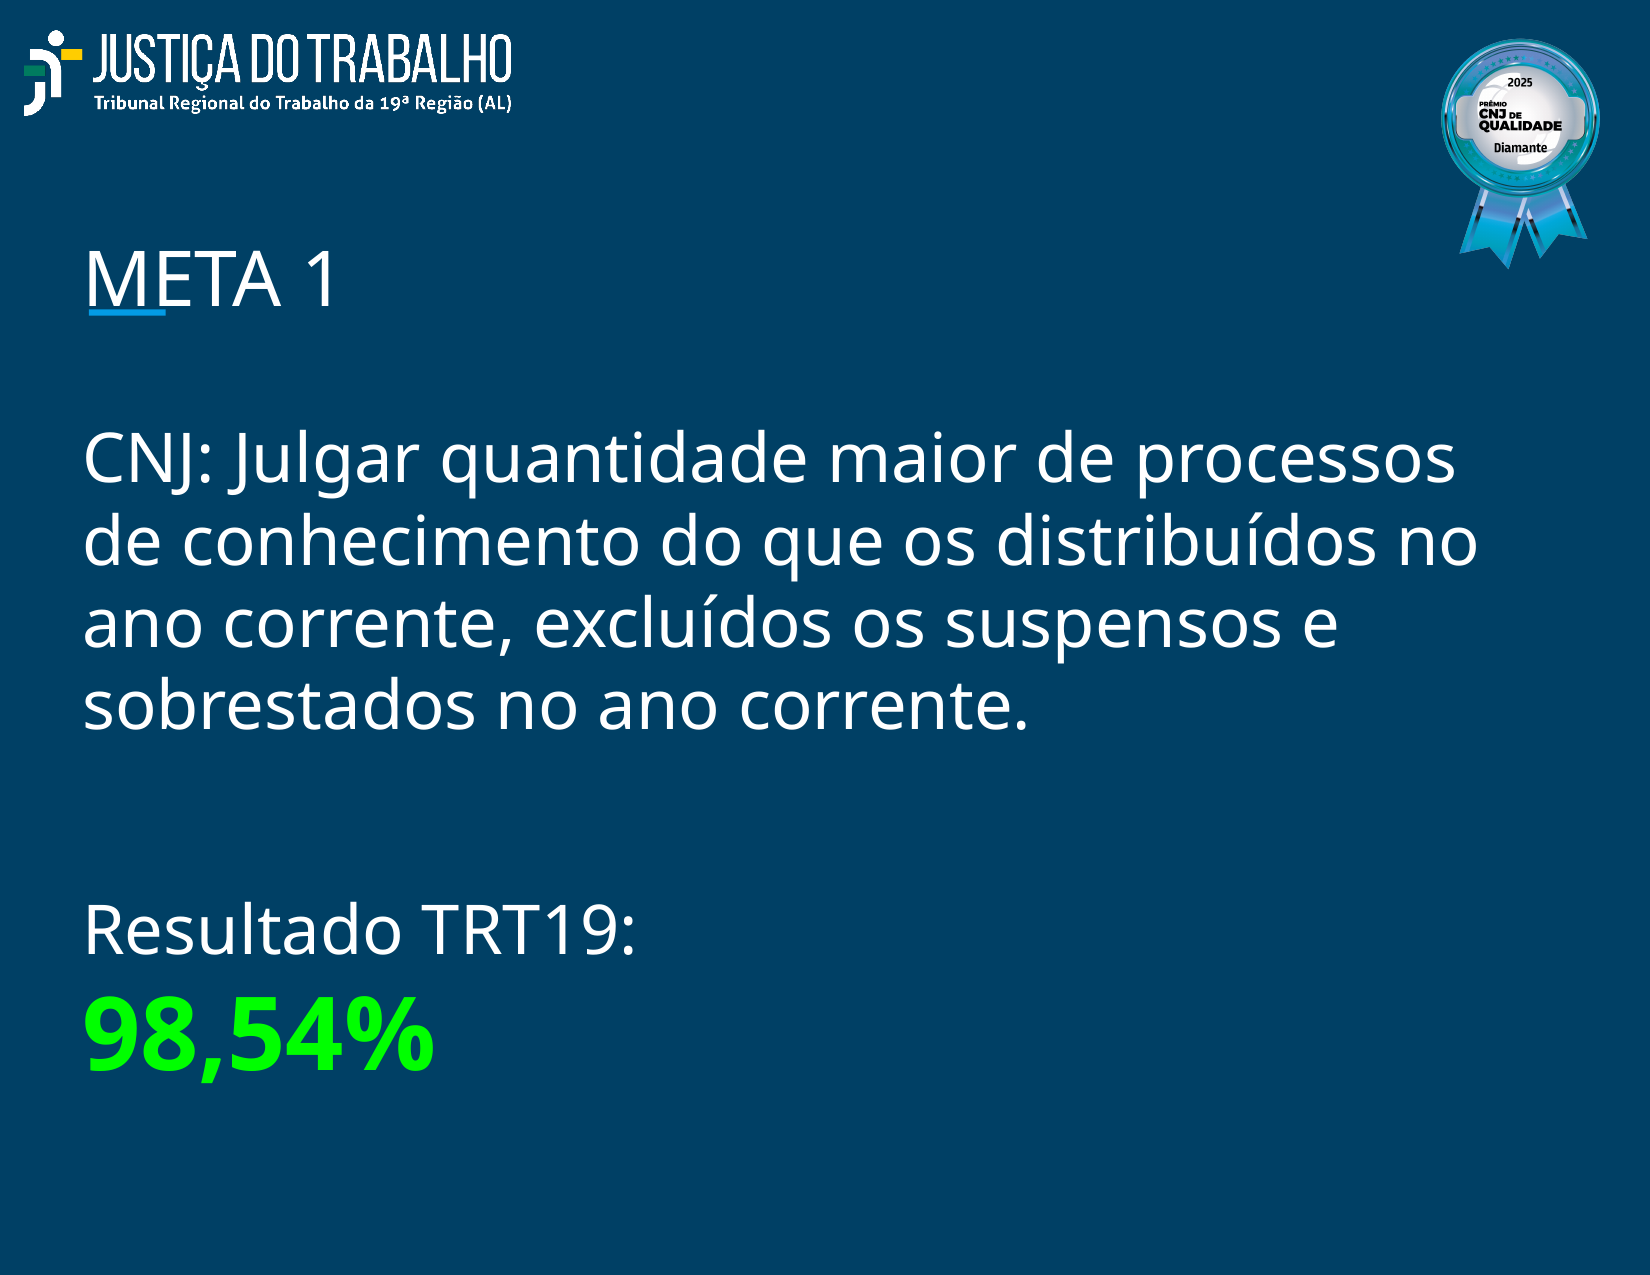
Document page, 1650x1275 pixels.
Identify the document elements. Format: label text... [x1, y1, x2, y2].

title META 1 CNJ: Julgar quantidade maior de processos de conhecimento do que os distribuídos no ano corrente, excluídos os suspensos e sobrestados no ano corrente. Resultado TRT19: 98,54% [63, 219, 1574, 1193]
picture [24, 30, 511, 116]
picture [1440, 37, 1601, 271]
